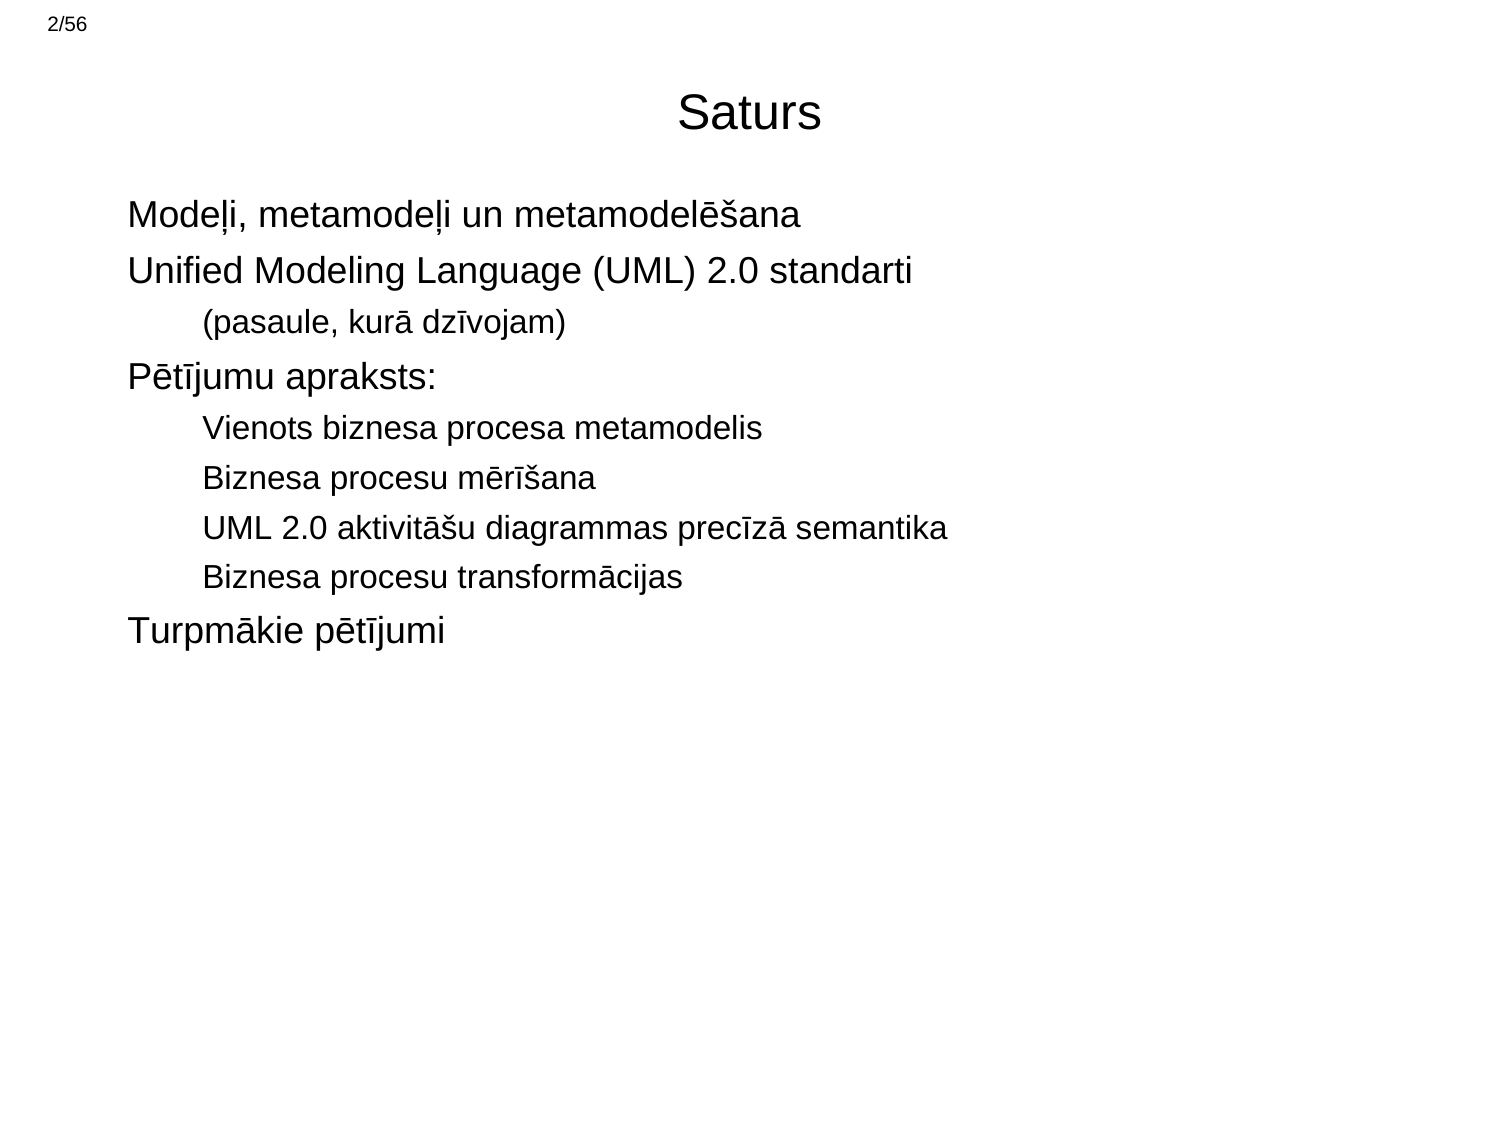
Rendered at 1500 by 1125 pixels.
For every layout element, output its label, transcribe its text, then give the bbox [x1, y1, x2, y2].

title Saturs [112, 62, 1388, 163]
list Modeļi, metamodeļi un metamodelēšana Unified Modeling Language (UML) 2.0 standarti (pasaule, kurā dzīvojam) Pētījumu apraksts: Vienots biznesa procesa metamodelis Biznesa procesu mērīšana UML 2.0 aktivitāšu diagrammas precīzā semantika Biznesa procesu transformācijas Turpmākie pētījumi [112, 187, 1388, 1001]
